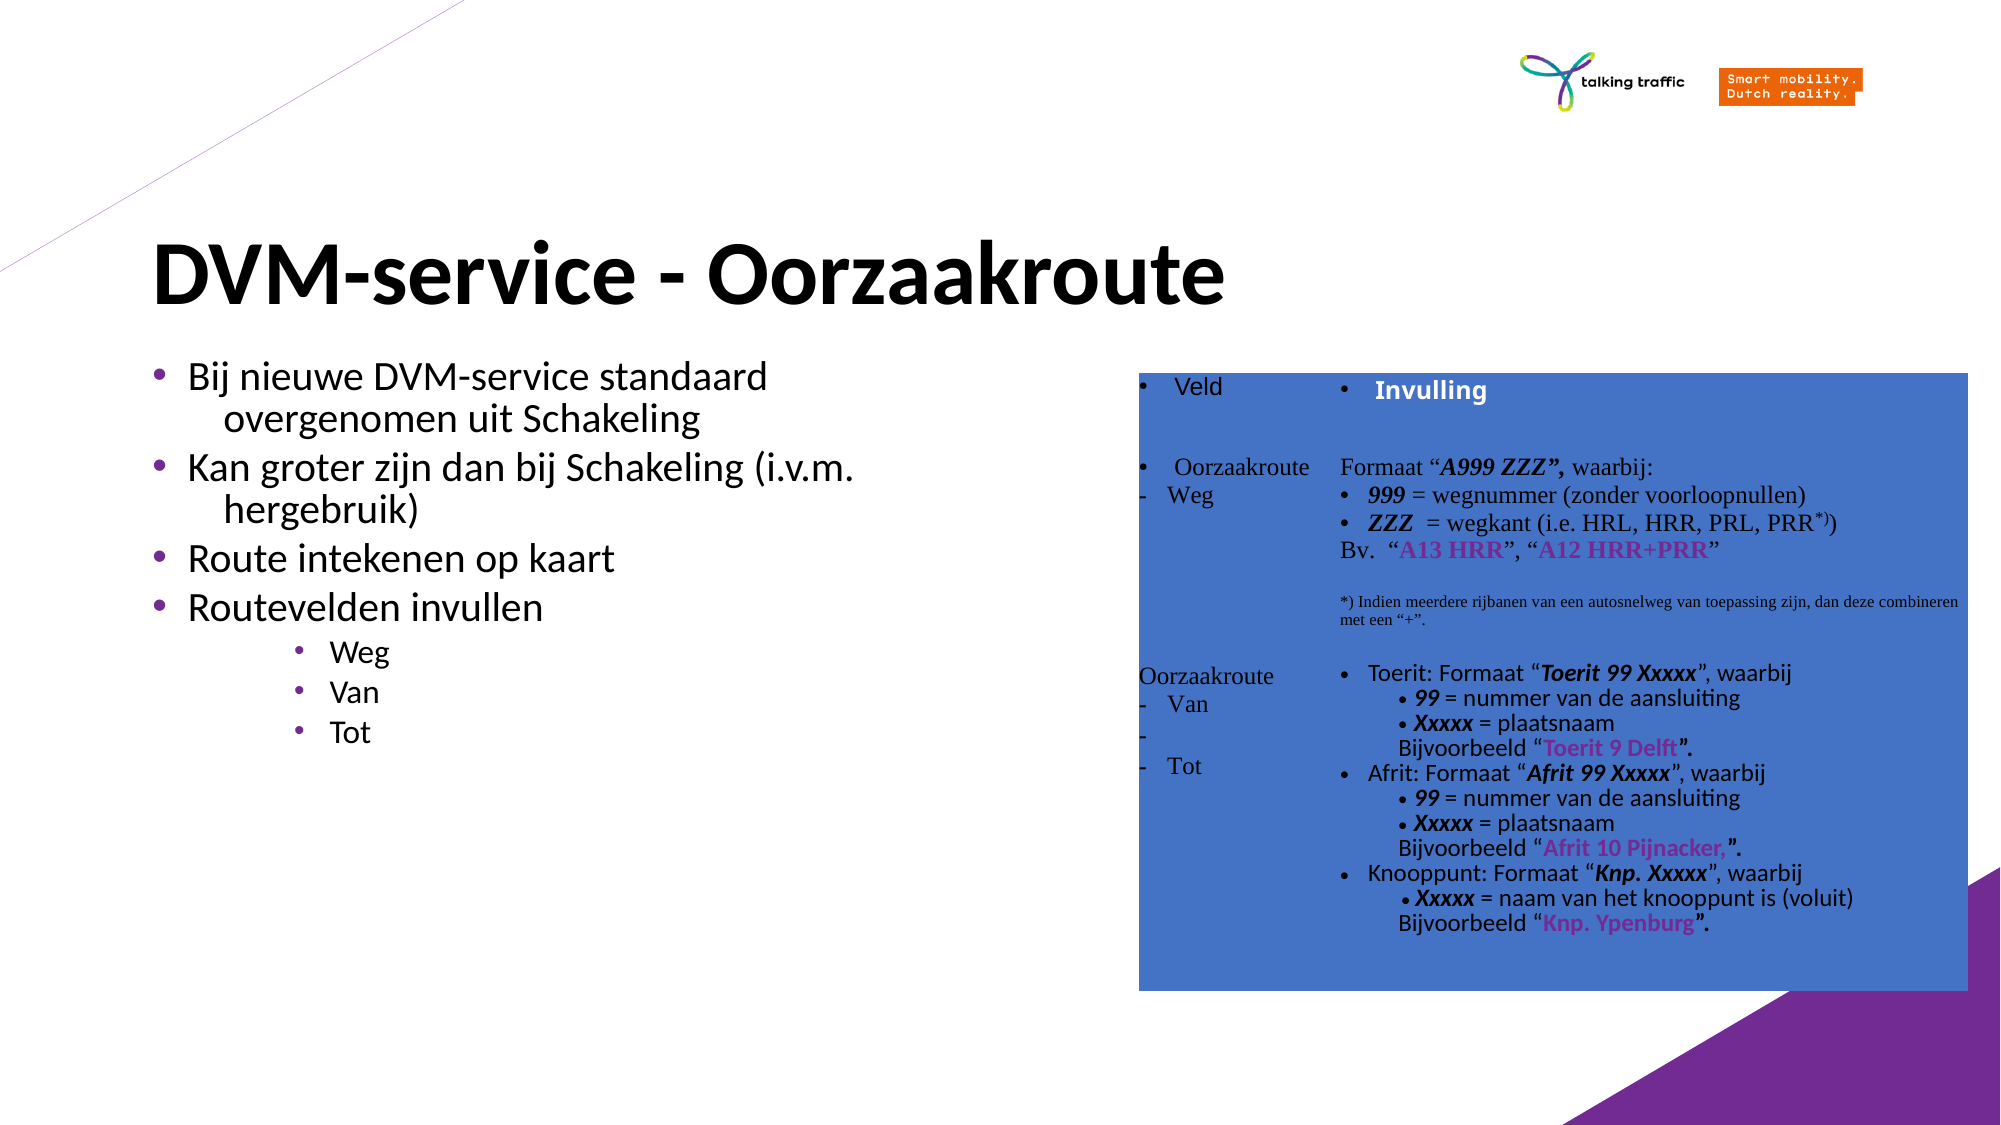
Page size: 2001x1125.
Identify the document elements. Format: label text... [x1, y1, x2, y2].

text_box 51 [1412, 1042, 1863, 1103]
table_cell Oorzaakroute Weg [1139, 453, 1340, 663]
table_header Veld [1139, 373, 1340, 453]
table_header Invulling [1340, 373, 1968, 453]
list Bij nieuwe DVM-service standaard overgenomen uit Schakeling Kan groter zijn dan bij Schakeling (i.v.m. hergebruik) Route intekenen op kaart Routevelden invullen Weg Van Tot [137, 356, 1000, 1014]
table_cell Toerit: Formaat “Toerit 99 Xxxxx”, waarbij 99 = nummer van de aansluiting Xxxxx = plaatsnaam Bijvoorbeeld “Toerit 9 Delft”. Afrit: Formaat “Afrit 99 Xxxxx”, waarbij 99 = nummer van de aansluiting Xxxxx = plaatsnaam Bijvoorbeeld “Afrit 10 Pijnacker,”. Knooppunt: Formaat “Knp. Xxxxx”, waarbij Xxxxx = naam van het knooppunt is (voluit) Bijvoorbeeld “Knp. Ypenburg”. [1340, 663, 1968, 991]
table_cell Oorzaakroute Van Tot [1139, 663, 1340, 991]
table_cell Formaat “A999 ZZZ”, waarbij: 999 = wegnummer (zonder voorloopnullen) ZZZ = wegkant (i.e. HRL, HRR, PRL, PRR*)) Bv. “A13 HRR”, “A12 HRR+PRR” *) Indien meerdere rijbanen van een autosnelweg van toepassing zijn, dan deze combineren met een “+”. [1340, 453, 1968, 663]
title DVM-service - Oorzaakroute [137, 165, 1863, 332]
